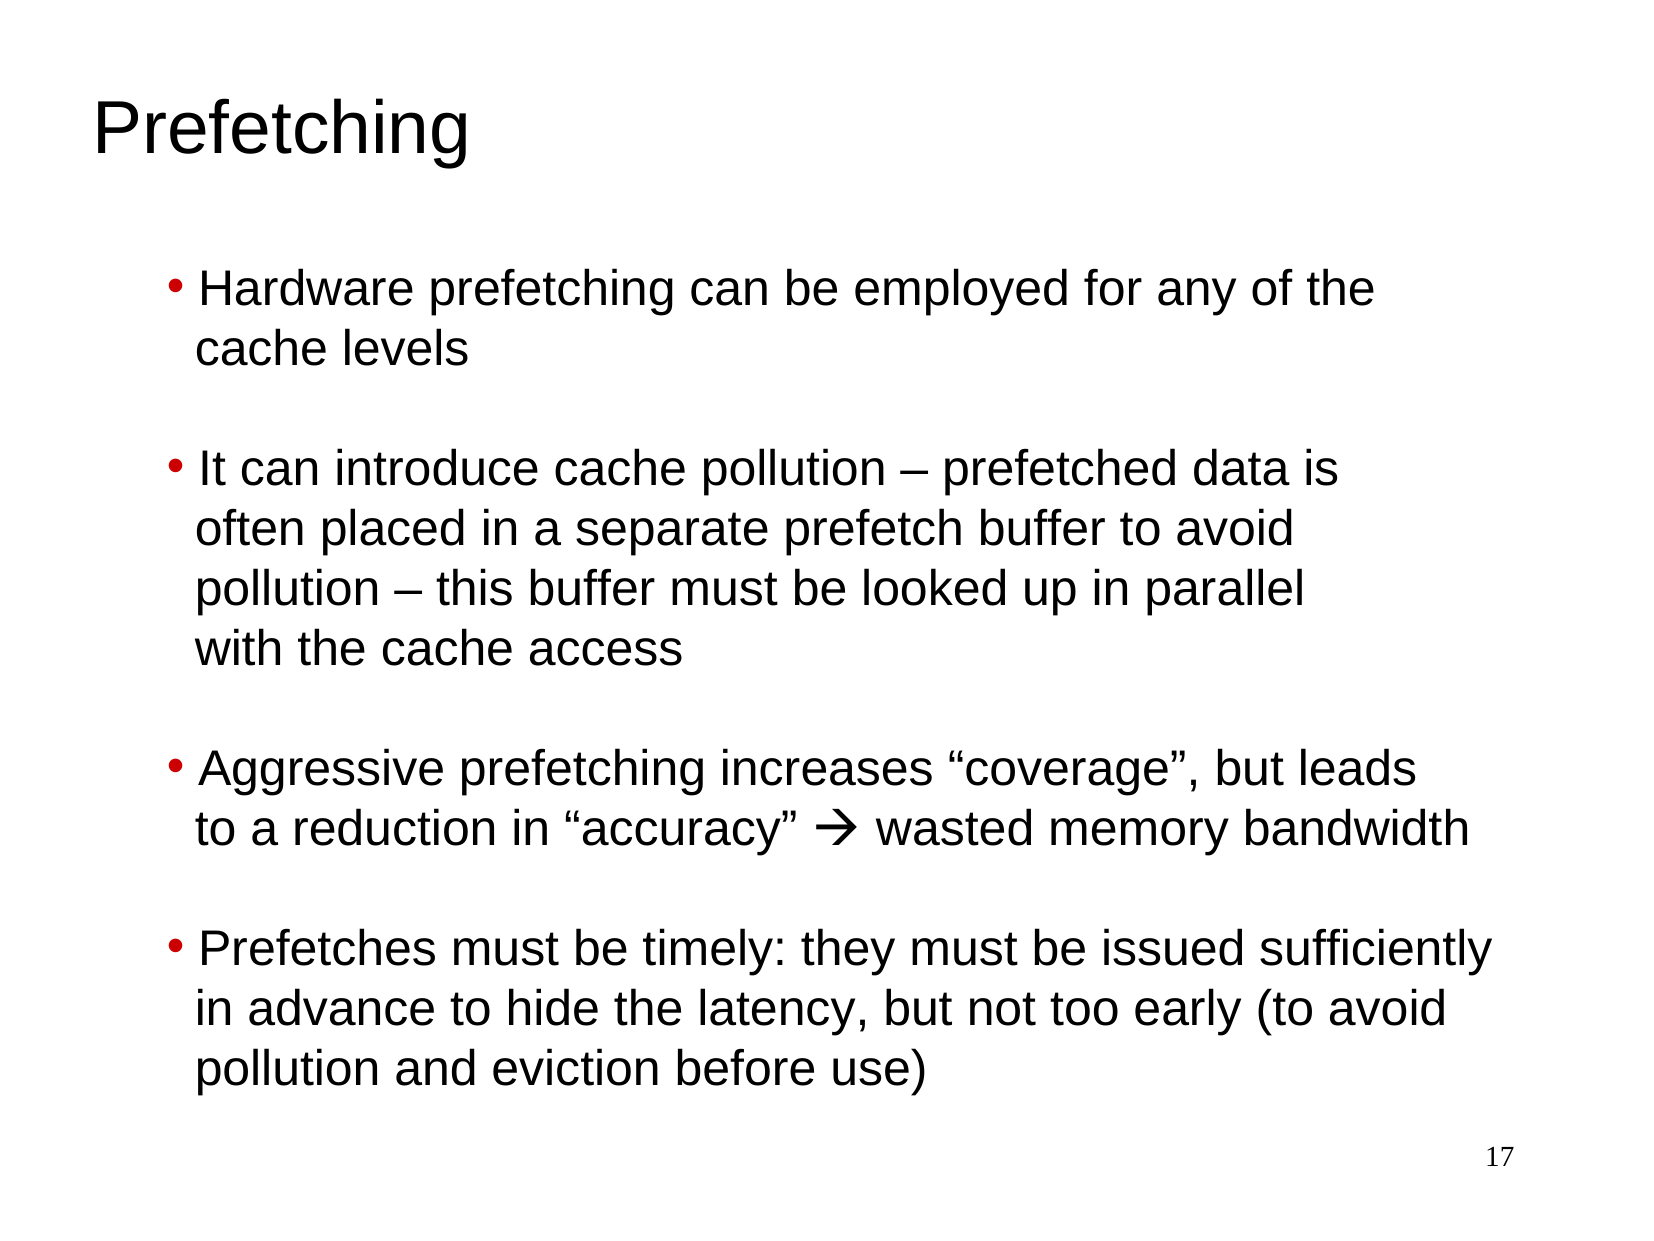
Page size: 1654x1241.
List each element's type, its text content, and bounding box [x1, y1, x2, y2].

text_box Hardware prefetching can be employed for any of the cache levels It can introduce cache pollution – prefetched data is often placed in a separate prefetch buffer to avoid pollution – this buffer must be looked up in parallel with the cache access Aggressive prefetching increases “coverage”, but leads to a reduction in “accuracy”  wasted memory bandwidth Prefetches must be timely: they must be issued sufficiently in advance to hide the latency, but not too early (to avoid pollution and eviction before use) [152, 247, 1509, 1104]
text_box Prefetching [77, 71, 487, 177]
text_box <number> [1184, 1129, 1530, 1213]
